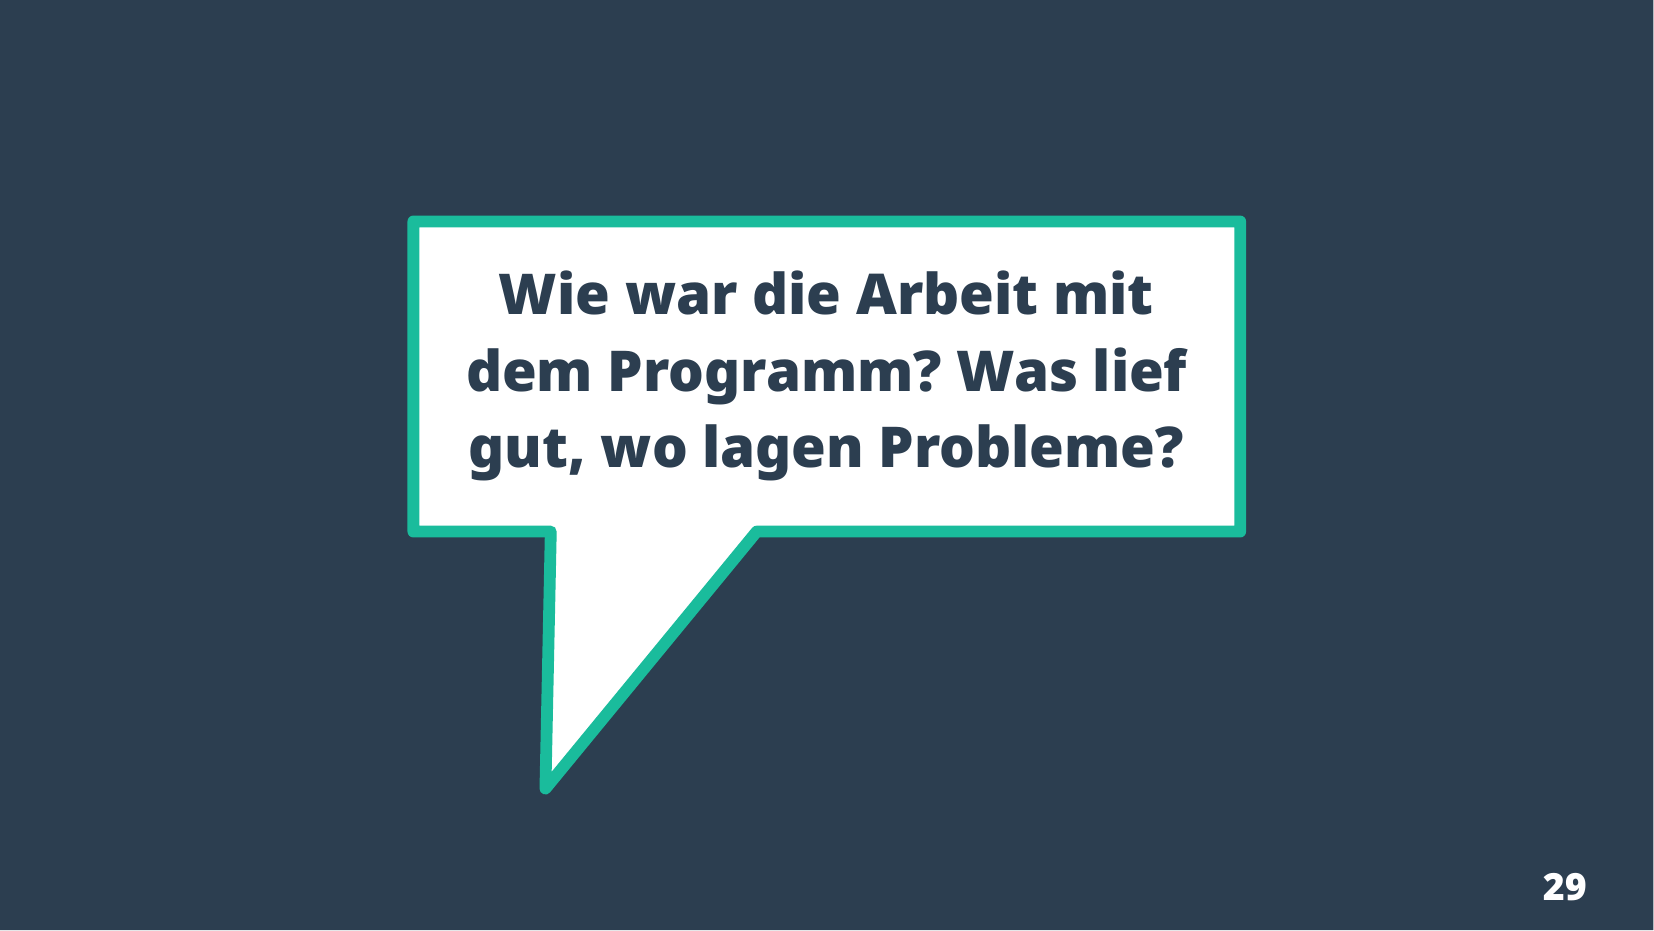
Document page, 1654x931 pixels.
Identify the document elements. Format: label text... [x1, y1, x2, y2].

title Wie war die Arbeit mit dem Programm? Was lief gut, wo lagen Probleme? [442, 236, 1211, 502]
